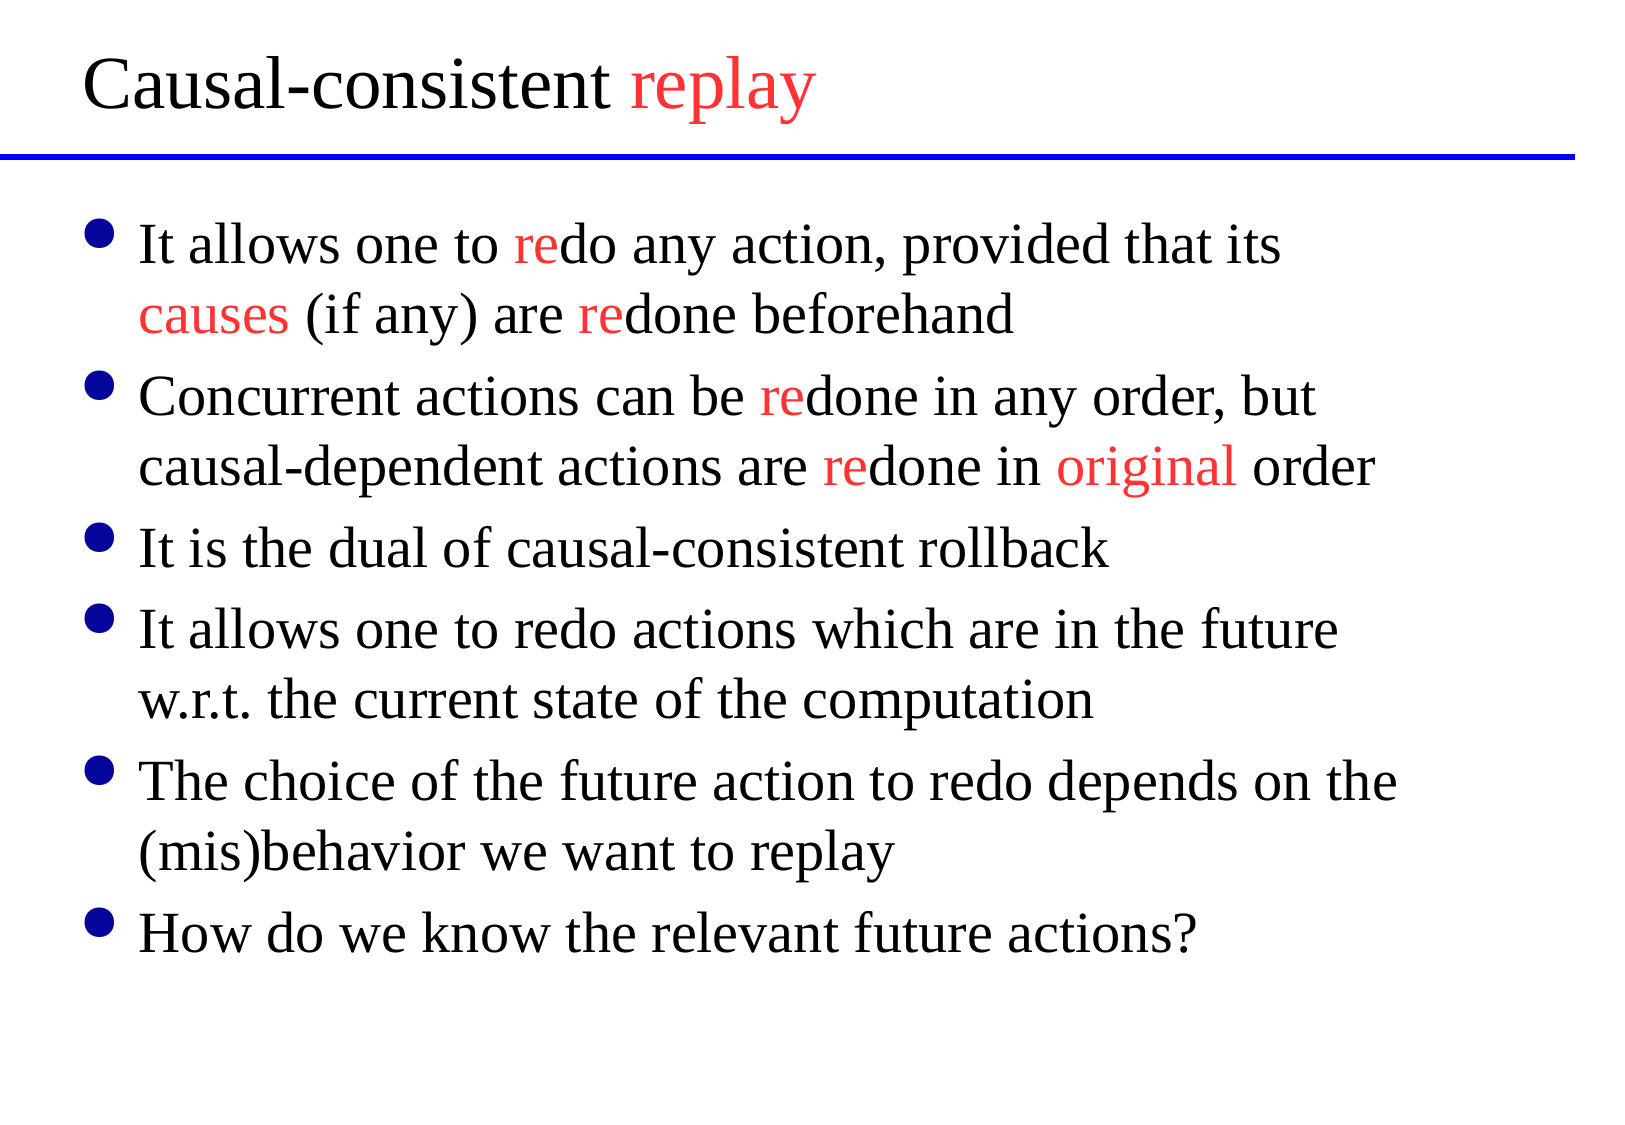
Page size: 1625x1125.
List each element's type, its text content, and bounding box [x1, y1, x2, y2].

title Causal-consistent replay [67, 27, 1544, 131]
list It allows one to redo any action, provided that its causes (if any) are redone beforehand Concurrent actions can be redone in any order, but causal-dependent actions are redone in original order It is the dual of causal-consistent rollback It allows one to redo actions which are in the future w.r.t. the current state of the computation The choice of the future action to redo depends on the (mis)behavior we want to replay How do we know the relevant future actions? [67, 198, 1478, 1061]
